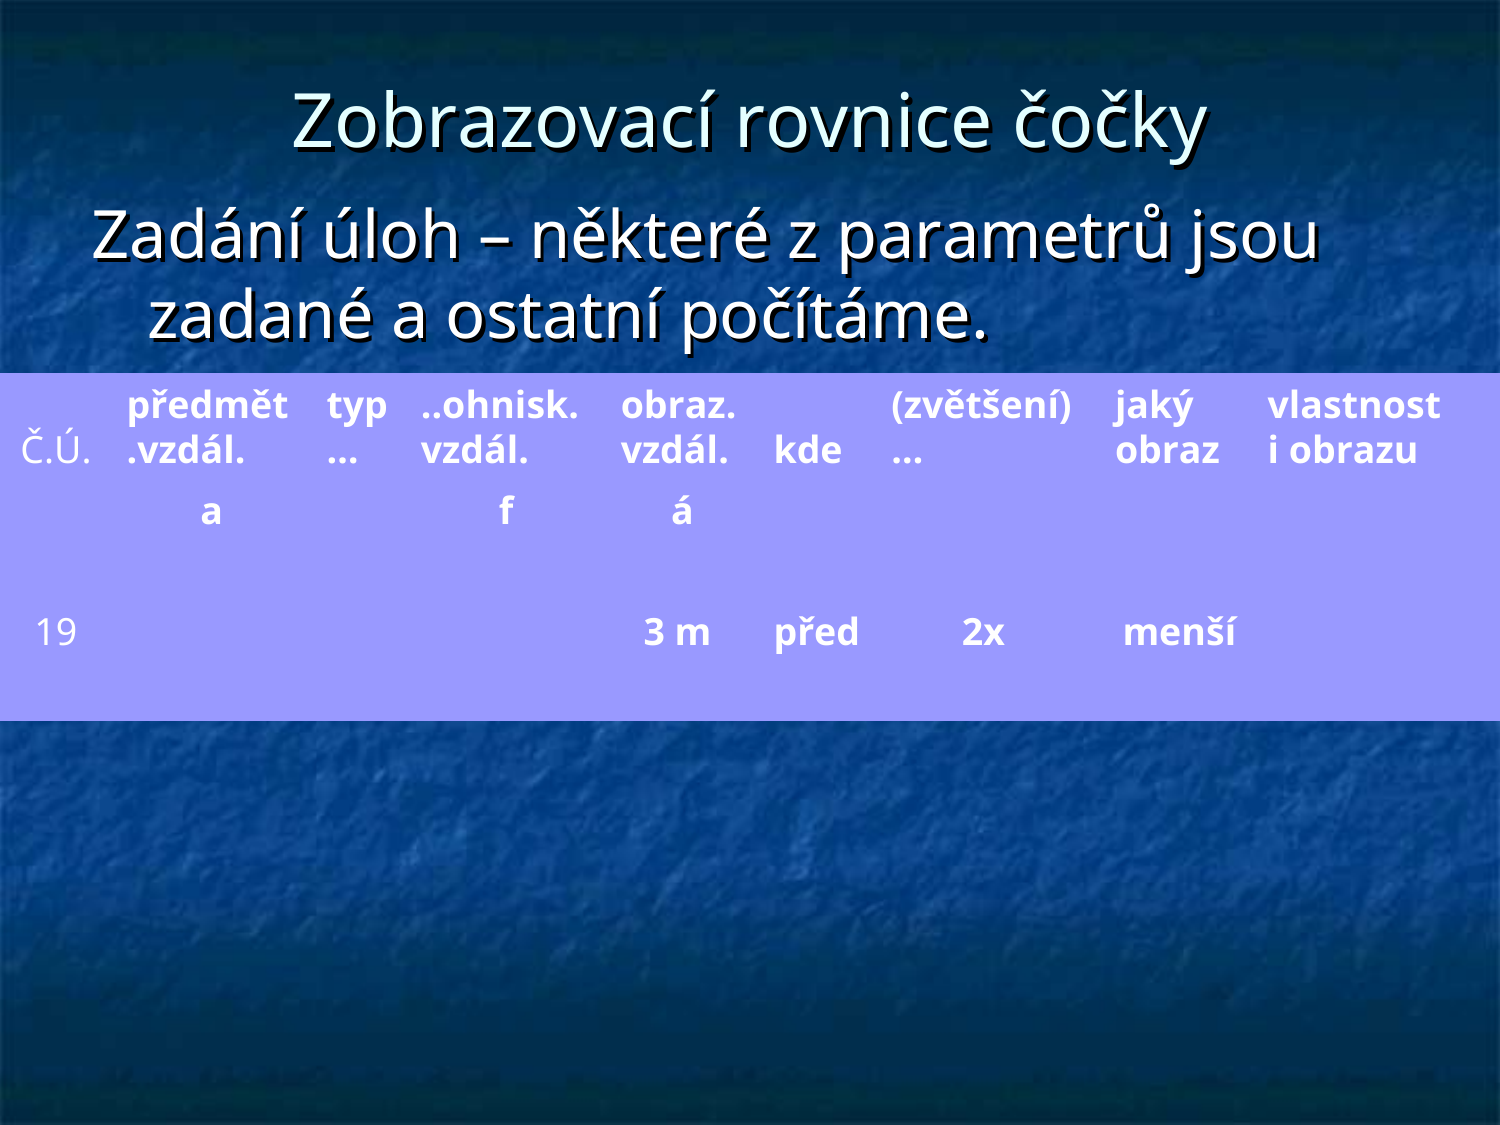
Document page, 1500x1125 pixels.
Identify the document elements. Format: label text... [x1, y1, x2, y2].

table_cell 19 [0, 600, 112, 660]
table_cell [312, 600, 406, 660]
table_cell [112, 539, 312, 600]
title Zobrazovací rovnice čočky [75, 62, 1426, 174]
table_cell [312, 479, 406, 539]
table_cell [1253, 479, 1465, 539]
table_header (zvětšení)… [877, 373, 1100, 479]
table_cell [877, 660, 1100, 721]
table_header typ… [312, 373, 406, 479]
table_cell [406, 600, 606, 660]
table_cell [877, 479, 1100, 539]
picture [0, 0, 1500, 373]
table_cell [312, 539, 406, 600]
table_cell [406, 660, 606, 721]
table_cell 3 m [606, 600, 759, 660]
picture [0, 721, 1500, 1125]
table_cell f [406, 479, 606, 539]
table_header kde [759, 373, 877, 479]
table_cell [606, 539, 759, 600]
list Zadání úloh – některé z parametrů jsou zadané a ostatní počítáme. [76, 721, 1436, 1059]
table_cell [1253, 600, 1465, 660]
table_cell 2x [877, 600, 1100, 660]
table_cell menší [1100, 600, 1253, 660]
table_cell [1100, 660, 1253, 721]
table_cell [1253, 539, 1465, 600]
table_cell [1465, 600, 1500, 660]
table_cell [112, 660, 312, 721]
table_cell [759, 539, 877, 600]
table_cell [759, 479, 877, 539]
table_cell [0, 479, 112, 539]
table_cell [759, 660, 877, 721]
table_cell [406, 539, 606, 600]
table_header [1465, 373, 1500, 479]
table_header obraz.vzdál. [606, 373, 759, 479]
table_cell [1100, 539, 1253, 600]
table_cell [0, 539, 112, 600]
table_header předmět.vzdál. [112, 373, 312, 479]
table_cell [112, 600, 312, 660]
table_header vlastnosti obrazu [1253, 373, 1465, 479]
table_cell [1253, 660, 1465, 721]
table_cell á [606, 479, 759, 539]
list Zadání úloh – některé z parametrů jsou zadané a ostatní počítáme. [76, 184, 1436, 373]
table_cell [1100, 479, 1253, 539]
table_header Č.Ú. [0, 373, 112, 479]
table_cell před [759, 600, 877, 660]
table_cell [312, 660, 406, 721]
table_cell [877, 539, 1100, 600]
table_cell [0, 660, 112, 721]
table_header jaký obraz [1100, 373, 1253, 479]
table_header ..ohnisk.vzdál. [406, 373, 606, 479]
table_cell [1465, 479, 1500, 539]
table_cell [1465, 660, 1500, 721]
table_cell [1465, 539, 1500, 600]
table_cell a [112, 479, 312, 539]
table_cell [606, 660, 759, 721]
